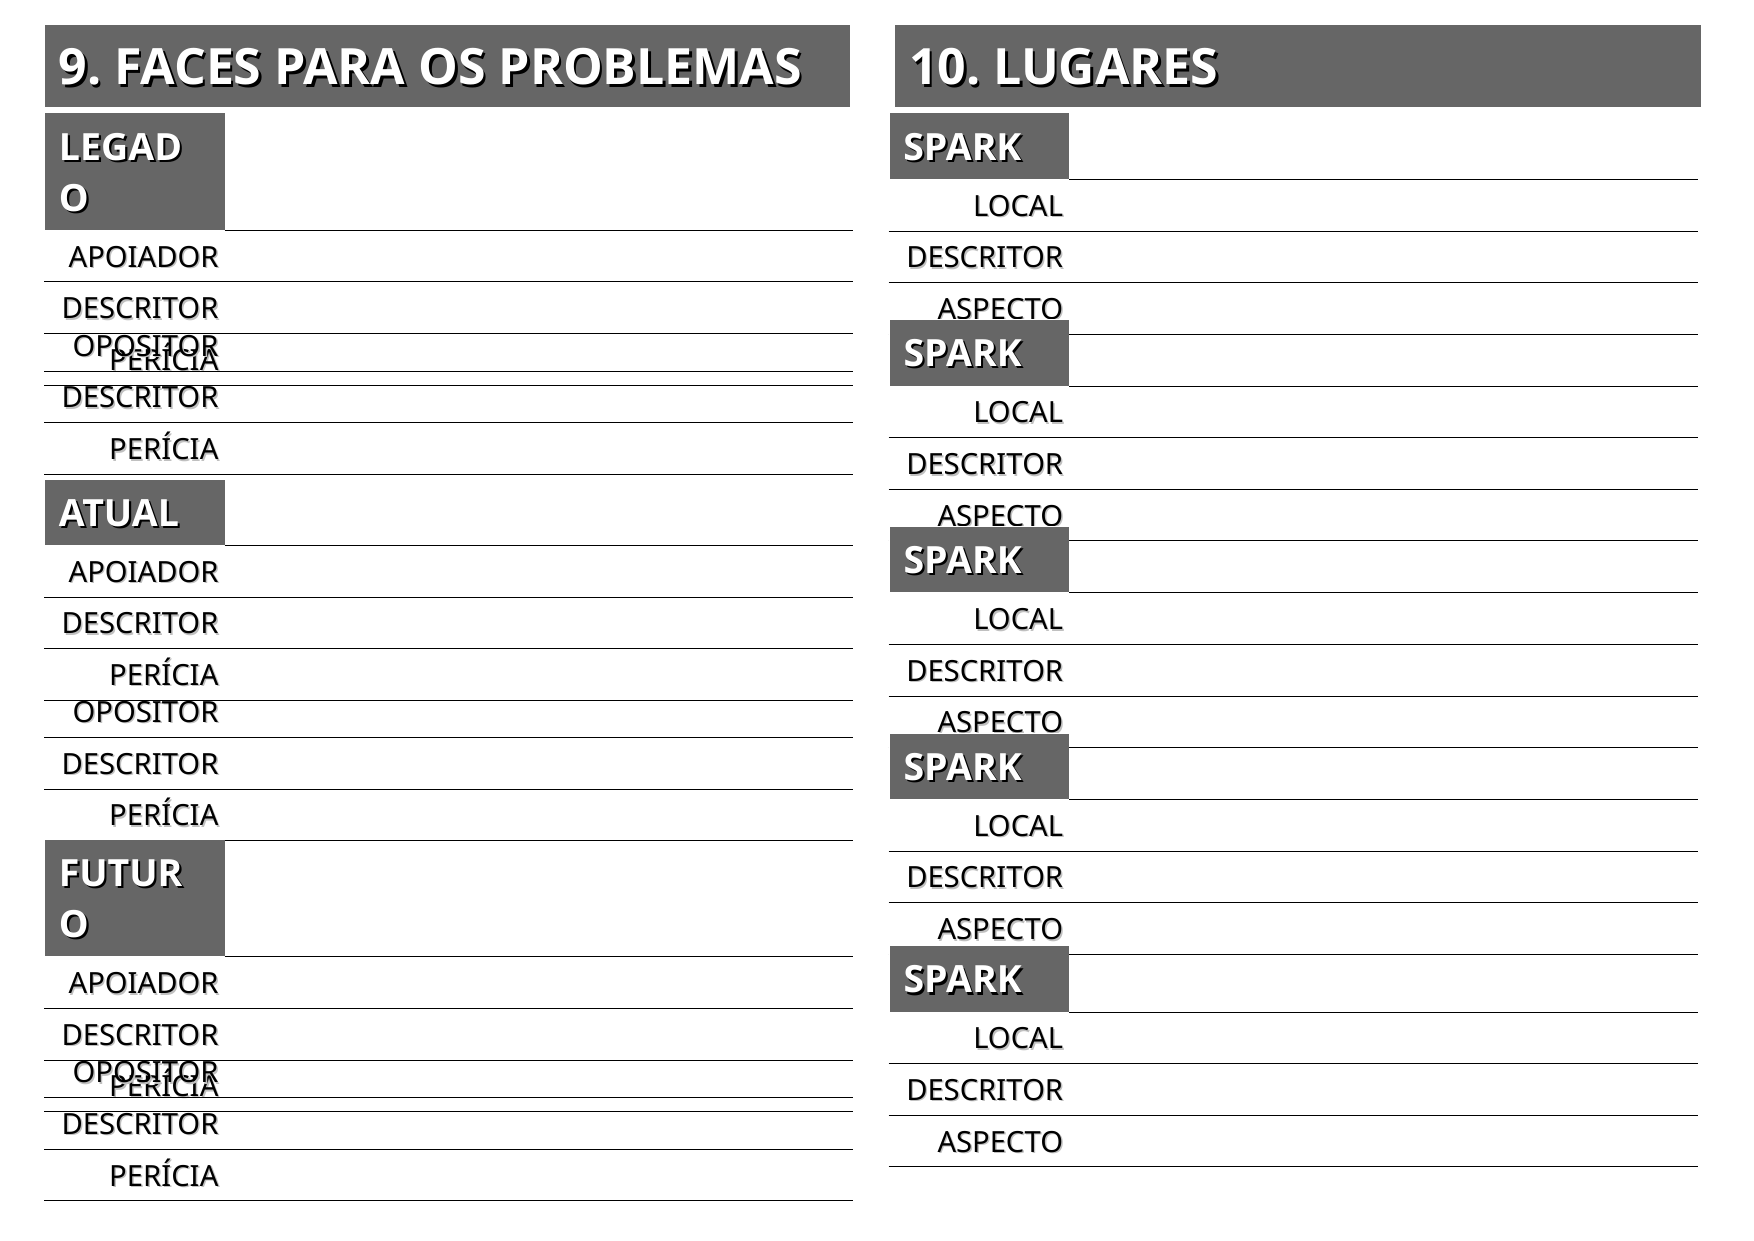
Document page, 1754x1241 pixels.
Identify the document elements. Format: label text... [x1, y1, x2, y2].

table_header [225, 685, 853, 737]
table_cell [1069, 1064, 1698, 1115]
table_header [225, 319, 853, 371]
table_header Opositor [44, 685, 225, 737]
table_cell [225, 1150, 853, 1200]
table_header [225, 113, 853, 230]
table_cell Perícia [44, 423, 225, 474]
table_cell [1069, 697, 1698, 733]
table_cell [1069, 232, 1698, 282]
table_cell [1069, 490, 1698, 526]
table_cell Descritor [889, 438, 1069, 489]
table_header [225, 839, 853, 956]
table_cell Descritor [44, 598, 225, 648]
table_header Atual [45, 480, 225, 545]
table_header [225, 479, 853, 545]
table_cell Perícia [44, 1150, 225, 1200]
table_header 9. Faces para os Problemas [45, 25, 850, 107]
table_header Legado [45, 113, 225, 230]
table_cell Descritor [889, 852, 1069, 902]
table_header 10. Lugares [895, 25, 1701, 107]
table_cell Aspecto [1046, 508, 1058, 524]
table_cell [225, 738, 853, 789]
table_cell Aspecto [1046, 715, 1058, 730]
table_header Futuro [45, 840, 225, 956]
table_header Spark [890, 734, 1069, 799]
table_cell Aspecto [889, 283, 1069, 319]
table_cell [1069, 852, 1698, 902]
table_cell [1069, 387, 1698, 437]
table_cell Descritor [44, 372, 225, 422]
table_cell [225, 1009, 853, 1046]
table_cell [1069, 593, 1698, 644]
table_header Spark [890, 527, 1069, 592]
table_cell Descritor [183, 1027, 195, 1043]
table_cell Perícia [44, 649, 225, 685]
table_cell [225, 1098, 853, 1149]
table_cell Descritor [44, 738, 225, 789]
table_cell Descritor [889, 232, 1069, 282]
table_cell Descritor [889, 645, 1069, 696]
table_cell [225, 790, 853, 839]
table_cell [1069, 1116, 1698, 1166]
table_cell [225, 282, 853, 319]
table_header Spark [890, 113, 1069, 179]
table_header Spark [890, 320, 1069, 386]
table_cell Local [889, 179, 1069, 231]
table_header Opositor [44, 319, 225, 371]
table_cell [225, 649, 853, 685]
table_cell Local [889, 386, 1069, 437]
table_cell Aspecto [889, 490, 1069, 526]
table_cell Aspecto [1046, 301, 1058, 317]
table_header [1069, 319, 1698, 386]
table_header Opositor [44, 1046, 225, 1097]
table_cell Descritor [159, 299, 170, 319]
table_cell Local [889, 1012, 1069, 1063]
table_cell [1069, 645, 1698, 696]
table_cell Apoiador [44, 230, 225, 281]
table_cell Descritor [44, 1098, 225, 1149]
table_cell Apoiador [44, 545, 225, 597]
table_cell Descritor [159, 1026, 170, 1046]
table_cell [1069, 438, 1698, 489]
table_cell [1069, 283, 1698, 319]
table_header [225, 1046, 853, 1097]
table_cell Descritor [44, 282, 225, 319]
table_header [1069, 733, 1698, 799]
table_cell Descritor [889, 1064, 1069, 1115]
table_cell Apoiador [44, 956, 225, 1008]
table_cell [1069, 180, 1698, 231]
table_cell Descritor [183, 301, 195, 316]
table_cell [225, 423, 853, 474]
table_cell Aspecto [889, 903, 1069, 945]
table_cell Local [889, 799, 1069, 851]
table_cell Aspecto [889, 1116, 1069, 1166]
table_header [1069, 526, 1698, 592]
table_cell [225, 598, 853, 648]
table_cell [225, 957, 853, 1008]
table_cell Aspecto [889, 697, 1069, 733]
table_cell [225, 231, 853, 281]
table_cell [225, 372, 853, 422]
table_cell [1069, 1013, 1698, 1063]
table_cell Perícia [44, 790, 225, 839]
table_header Spark [890, 946, 1069, 1012]
table_cell Descritor [44, 1009, 225, 1046]
table_cell Local [889, 592, 1069, 644]
table_header [1069, 945, 1698, 1012]
table_cell [225, 546, 853, 597]
table_cell [1069, 800, 1698, 851]
table_header [1069, 113, 1698, 179]
table_cell [1069, 903, 1698, 945]
